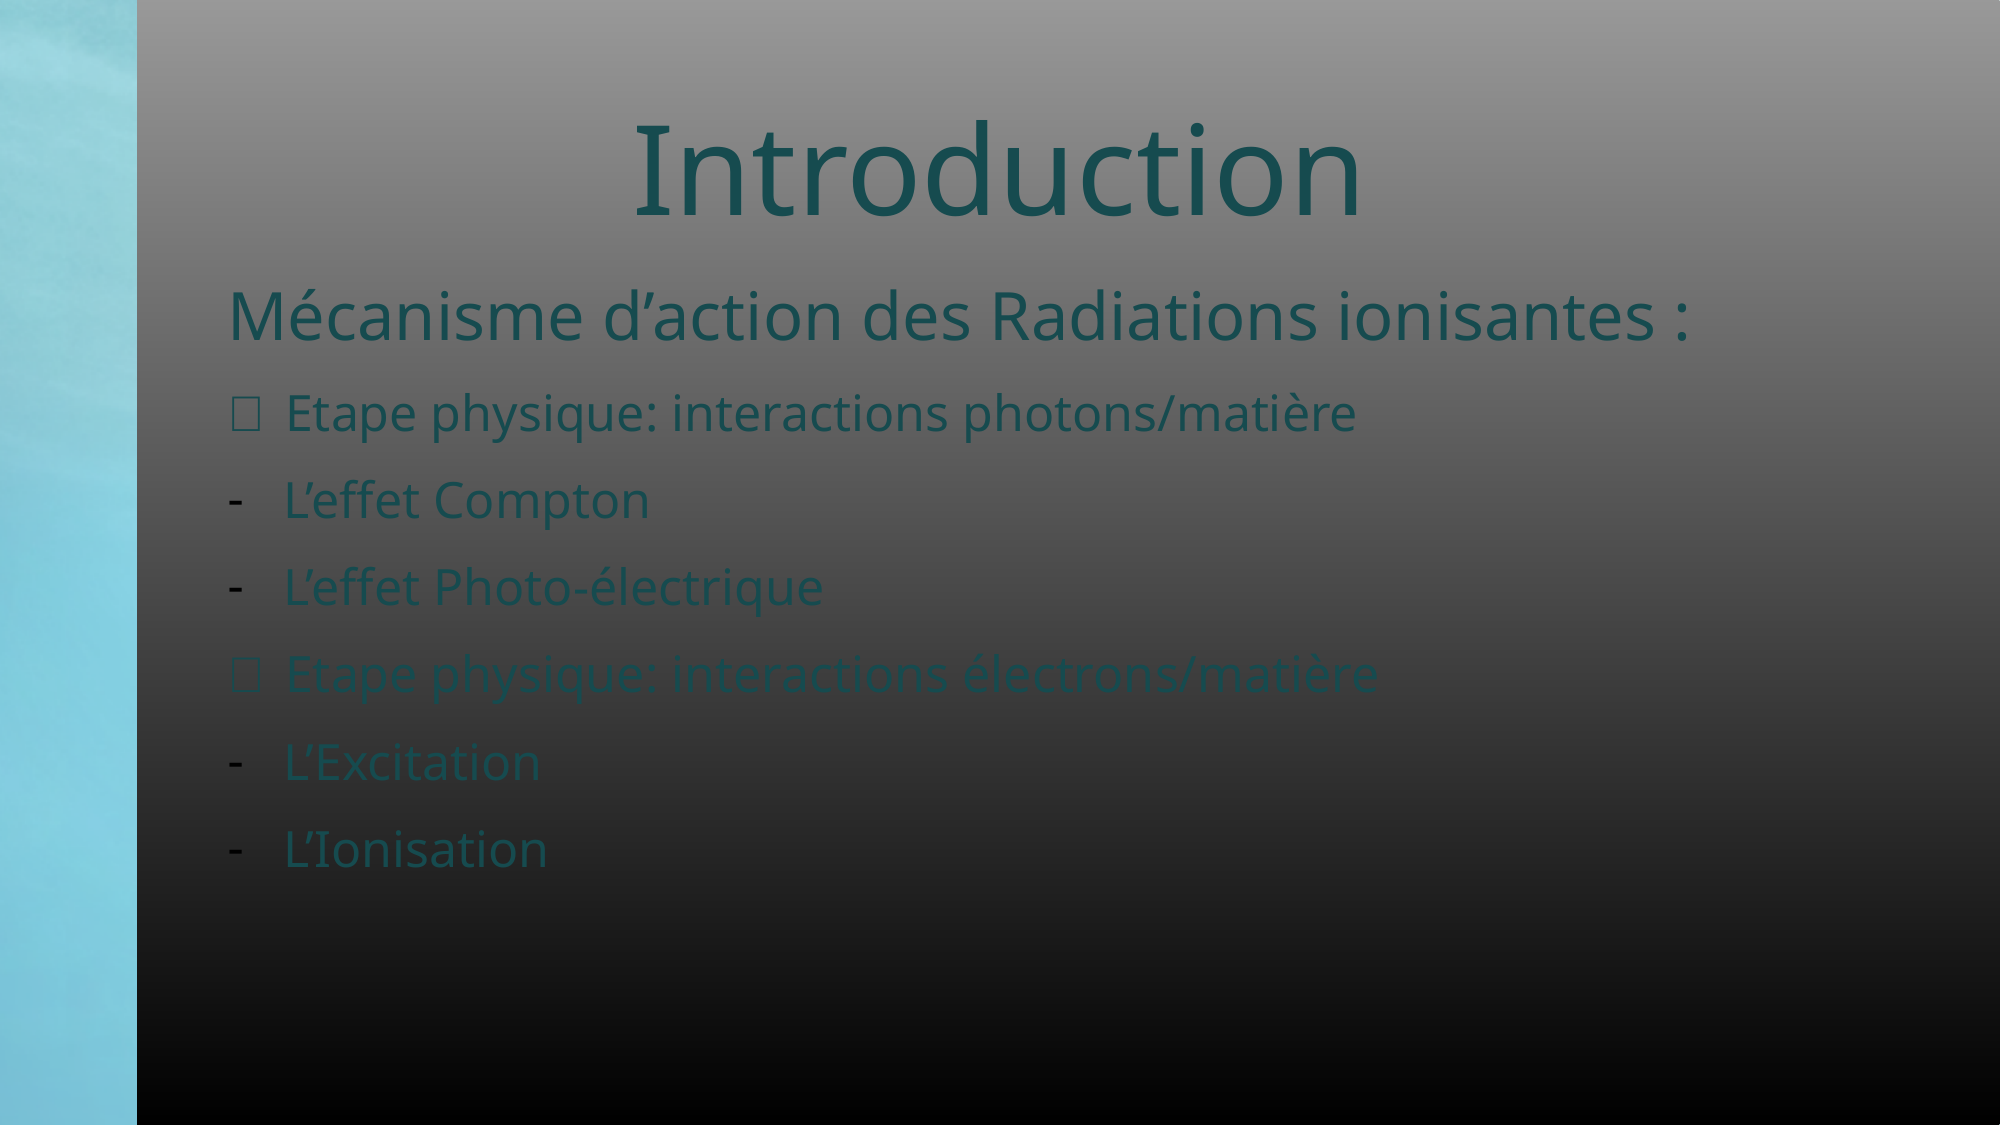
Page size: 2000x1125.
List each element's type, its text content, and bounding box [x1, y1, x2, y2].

list Mécanisme d’action des Radiations ionisantes :  Etape physique: interactions photons/matière L’effet Compton L’effet Photo-électrique  Etape physique: interactions électrons/matière L’Excitation L’Ionisation [212, 275, 1886, 1013]
title Introduction [212, 62, 1788, 250]
